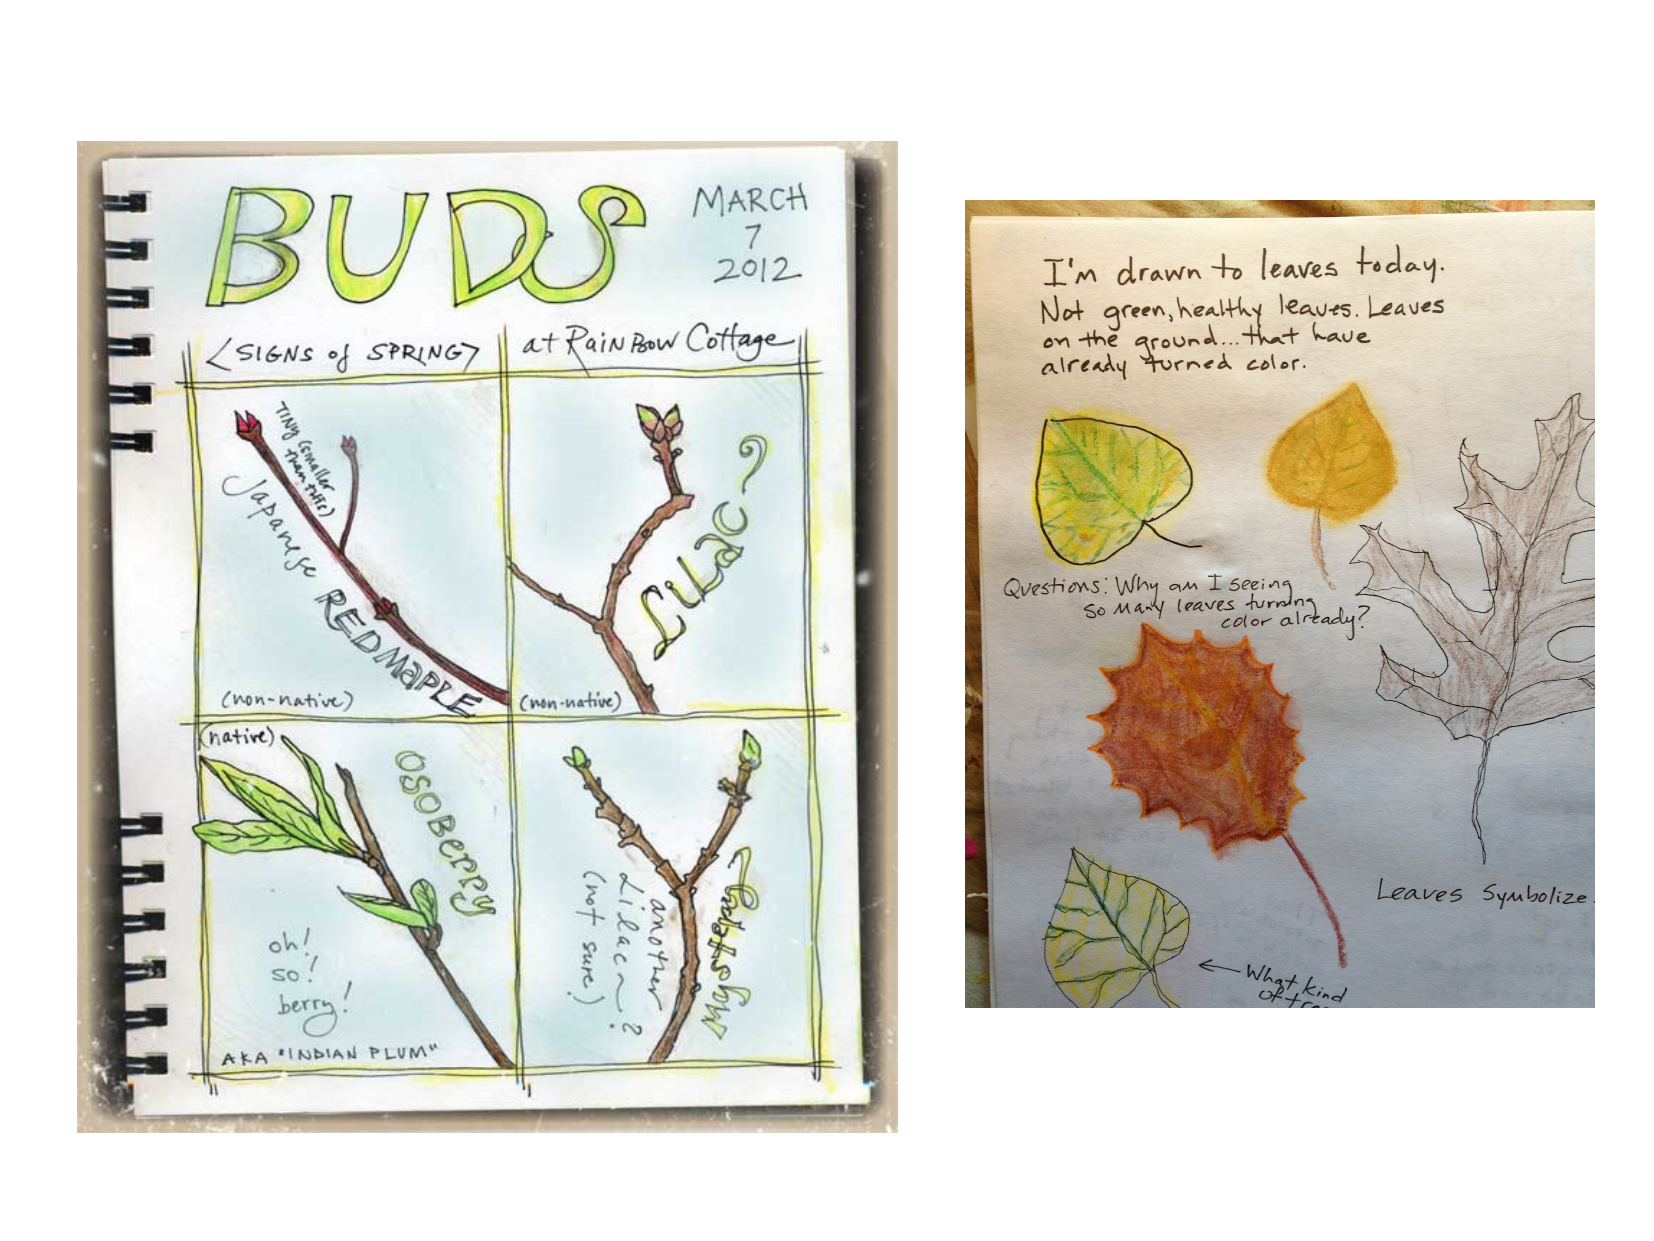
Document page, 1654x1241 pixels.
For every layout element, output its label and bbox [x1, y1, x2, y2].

picture [77, 141, 898, 1133]
picture [965, 200, 1595, 1008]
